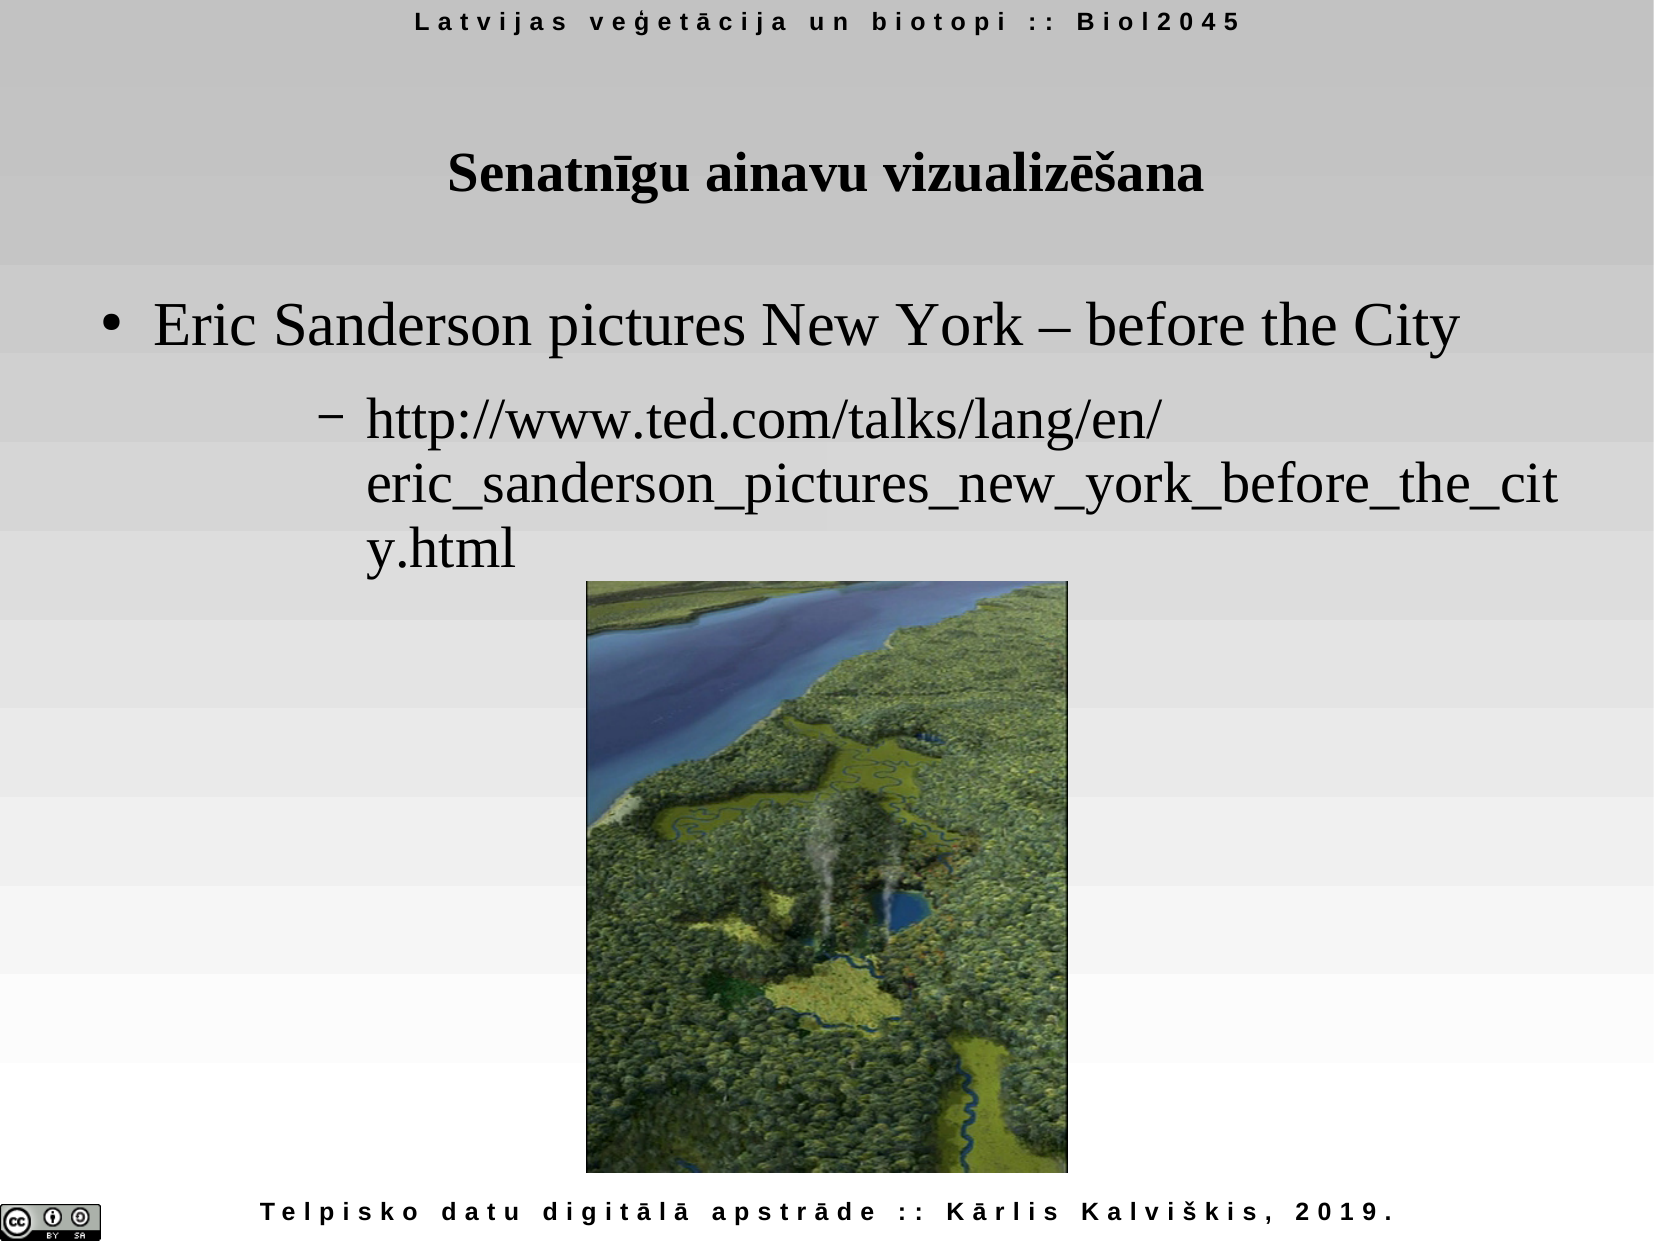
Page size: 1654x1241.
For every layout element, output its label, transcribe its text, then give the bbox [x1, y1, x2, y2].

list Eric Sanderson pictures New York – before the City http://www.ted.com/talks/lang/en/ eric_sanderson_pictures_new_york_before_the_city.html [82, 289, 1571, 1113]
picture [0, 0, 1654, 1241]
title Senatnīgu ainavu vizualizēšana [29, 49, 1625, 296]
